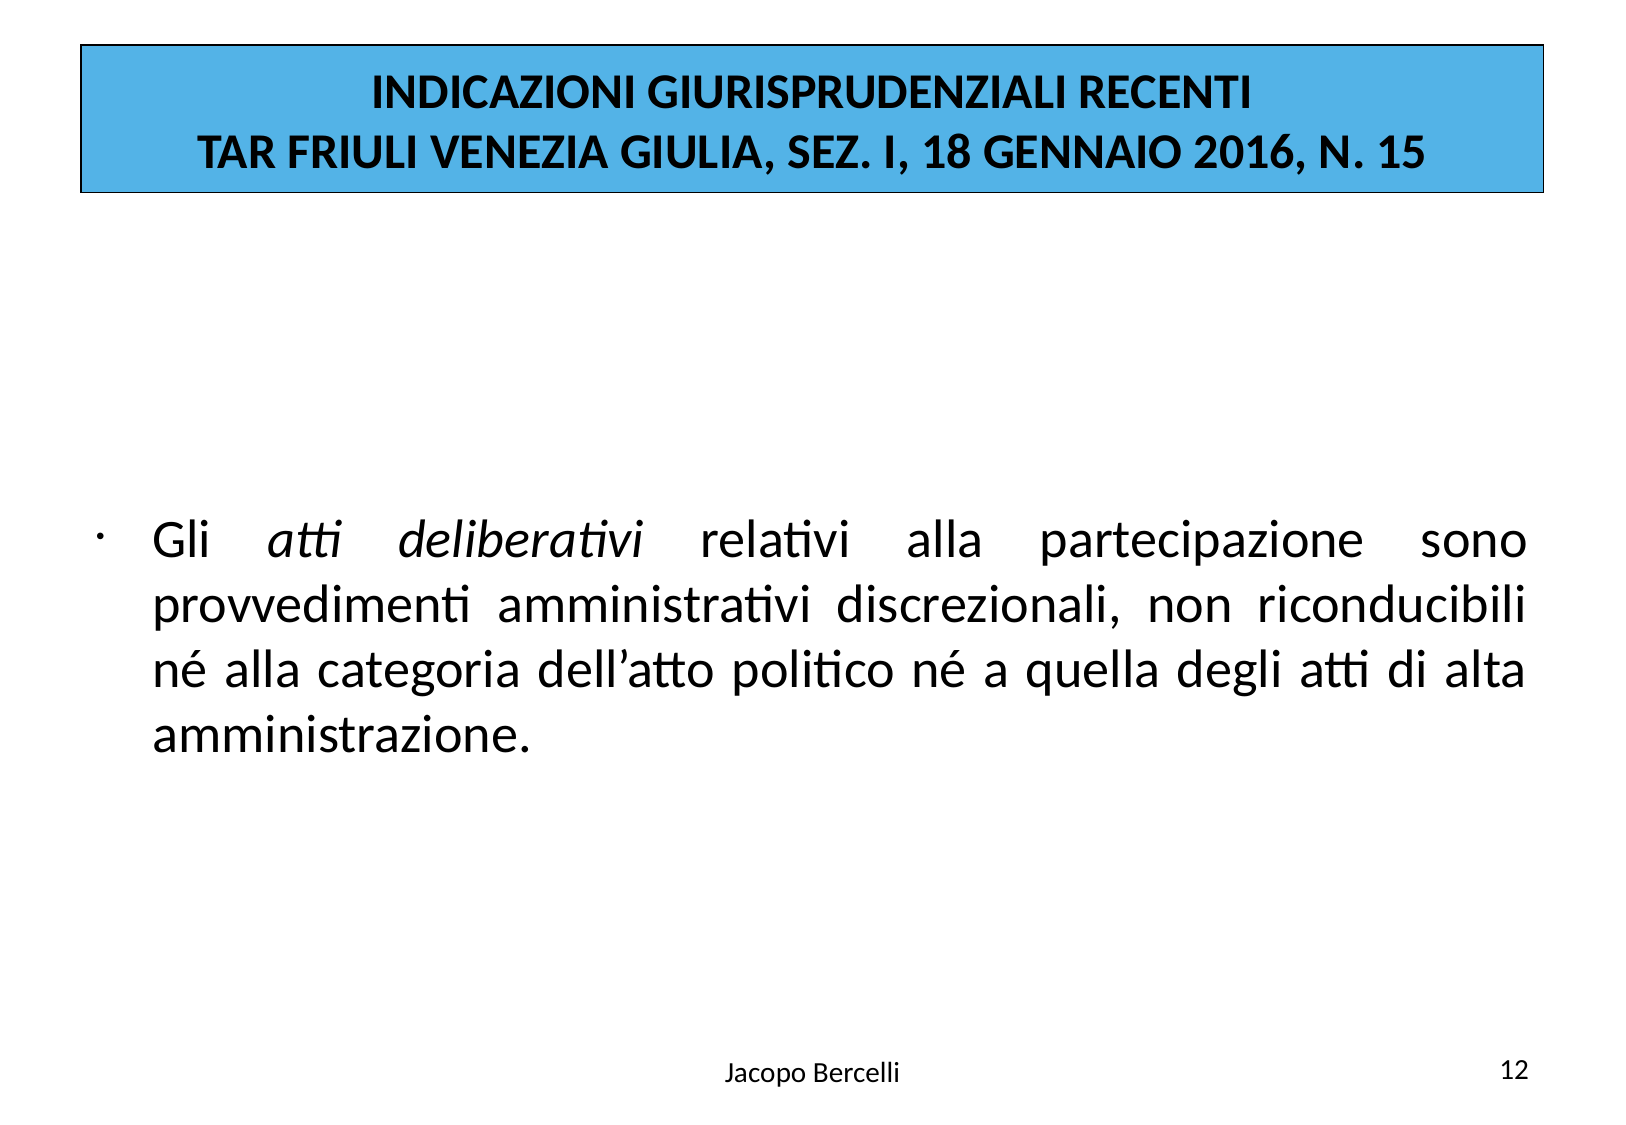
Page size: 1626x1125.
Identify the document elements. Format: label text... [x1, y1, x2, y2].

text_box Jacopo Bercelli [633, 1046, 992, 1097]
title INDICAZIONI GIURISPRUDENZIALI RECENTI TAR FRIULI VENEZIA GIULIA, SEZ. I, 18 GENNAIO 2016, N. 15 [81, 45, 1544, 193]
slide_number <numero> [1164, 1042, 1544, 1103]
list Gli atti deliberativi relativi alla partecipazione sono provvedimenti amministrativi discrezionali, non riconducibili né alla categoria dell’atto politico né a quella degli atti di alta amministrazione. [81, 262, 1544, 1005]
